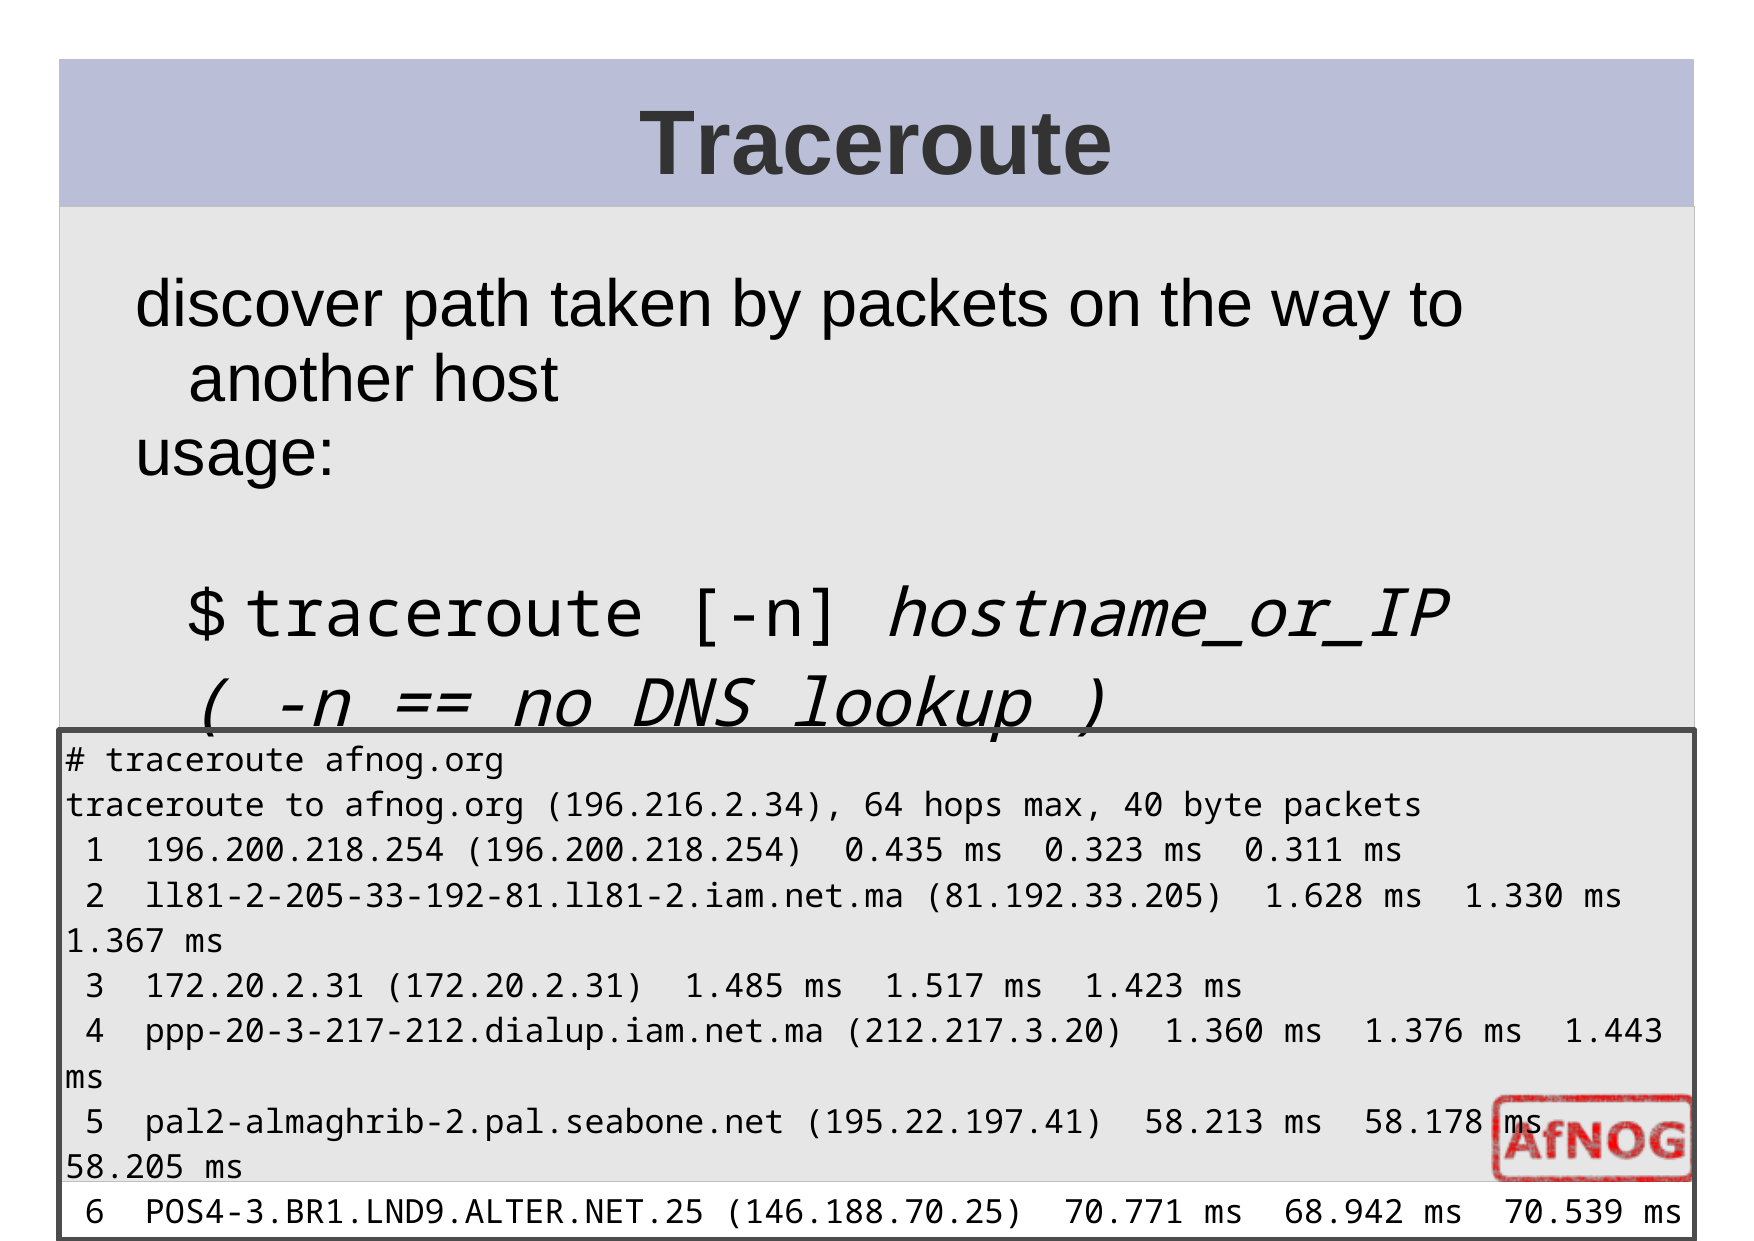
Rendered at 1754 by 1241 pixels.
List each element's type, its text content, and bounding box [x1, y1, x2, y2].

list discover path taken by packets on the way to another host usage: $ traceroute [-n] hostname_or_IP ( -n == no DNS lookup ) [118, 265, 1576, 727]
text_box # traceroute afnog.org traceroute to afnog.org (196.216.2.34), 64 hops max, 40 byte packets 1 196.200.218.254 (196.200.218.254) 0.435 ms 0.323 ms 0.311 ms 2 ll81-2-205-33-192-81.ll81-2.iam.net.ma (81.192.33.205) 1.628 ms 1.330 ms 1.367 ms 3 172.20.2.31 (172.20.2.31) 1.485 ms 1.517 ms 1.423 ms 4 ppp-20-3-217-212.dialup.iam.net.ma (212.217.3.20) 1.360 ms 1.376 ms 1.443 ms 5 pal2-almaghrib-2.pal.seabone.net (195.22.197.41) 58.213 ms 58.178 ms 58.205 ms 6 POS4-3.BR1.LND9.ALTER.NET.25 (146.188.70.25) 70.771 ms 68.942 ms 70.539 ms [59, 730, 1695, 1123]
picture [1490, 1123, 1692, 1182]
title Traceroute [59, 48, 1695, 237]
